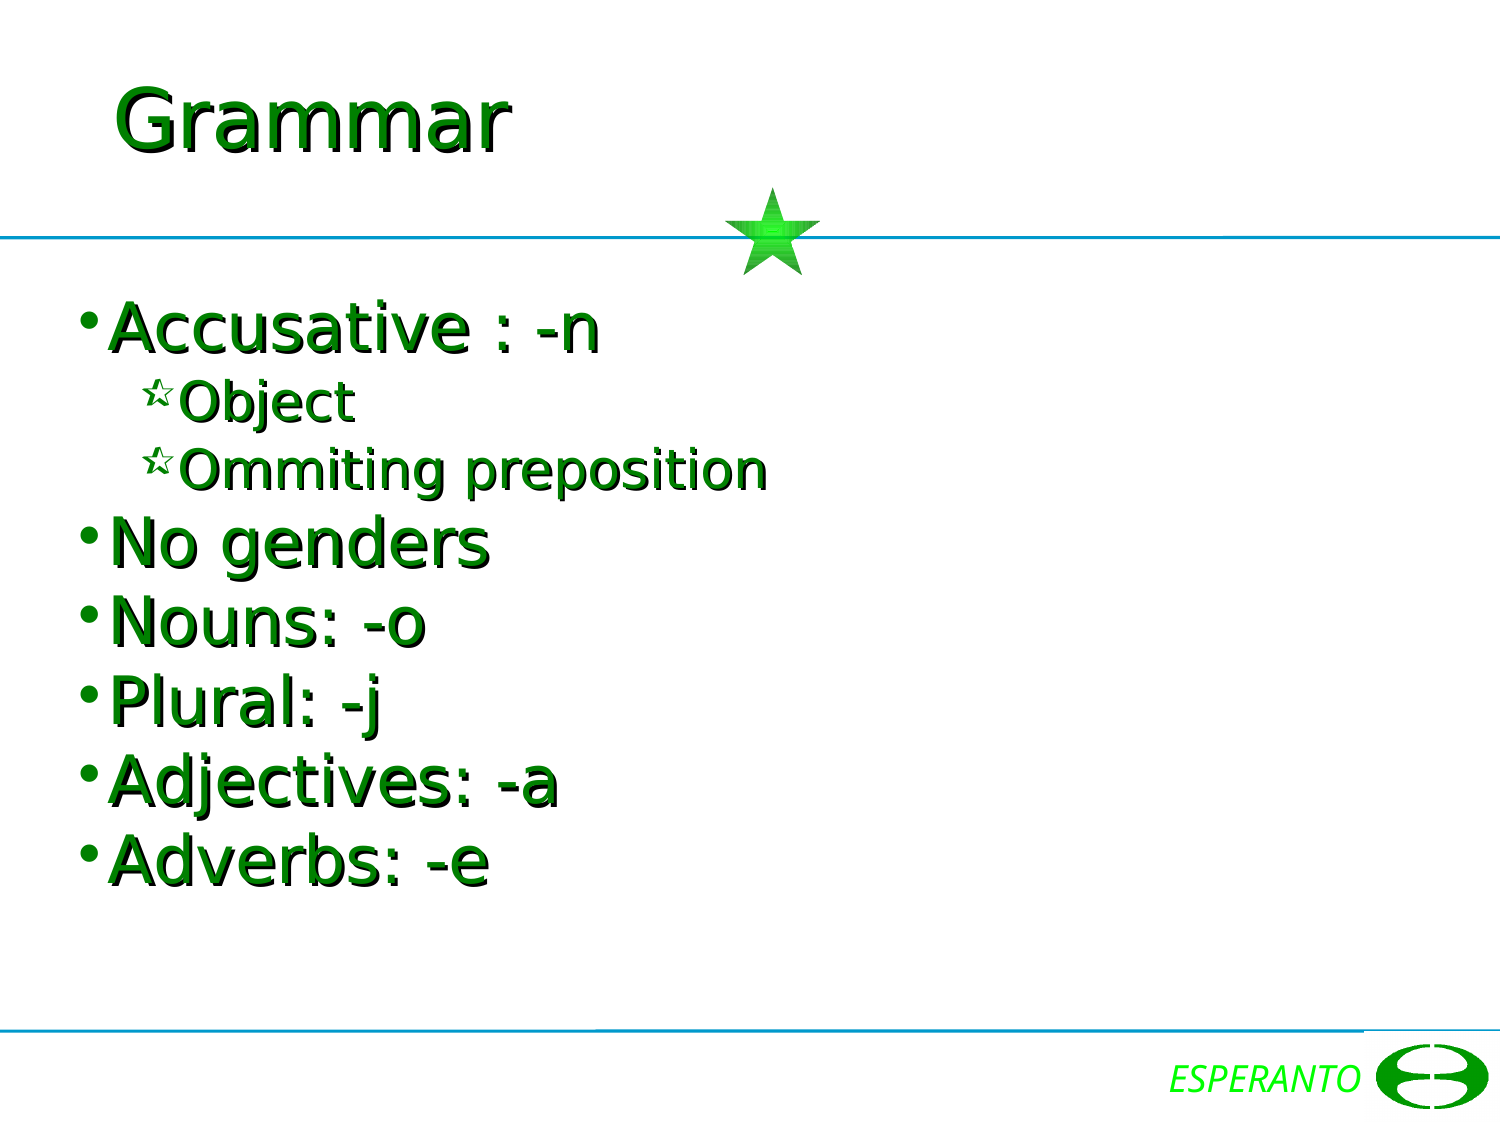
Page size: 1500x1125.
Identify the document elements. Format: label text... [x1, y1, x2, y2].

list Accusative : -n Object Ommiting preposition No genders Nouns: -o Plural: -j Adjectives: -a Adverbs: -e [78, 299, 1448, 1004]
title Grammar [112, 5, 1448, 245]
picture [1364, 1032, 1500, 1122]
